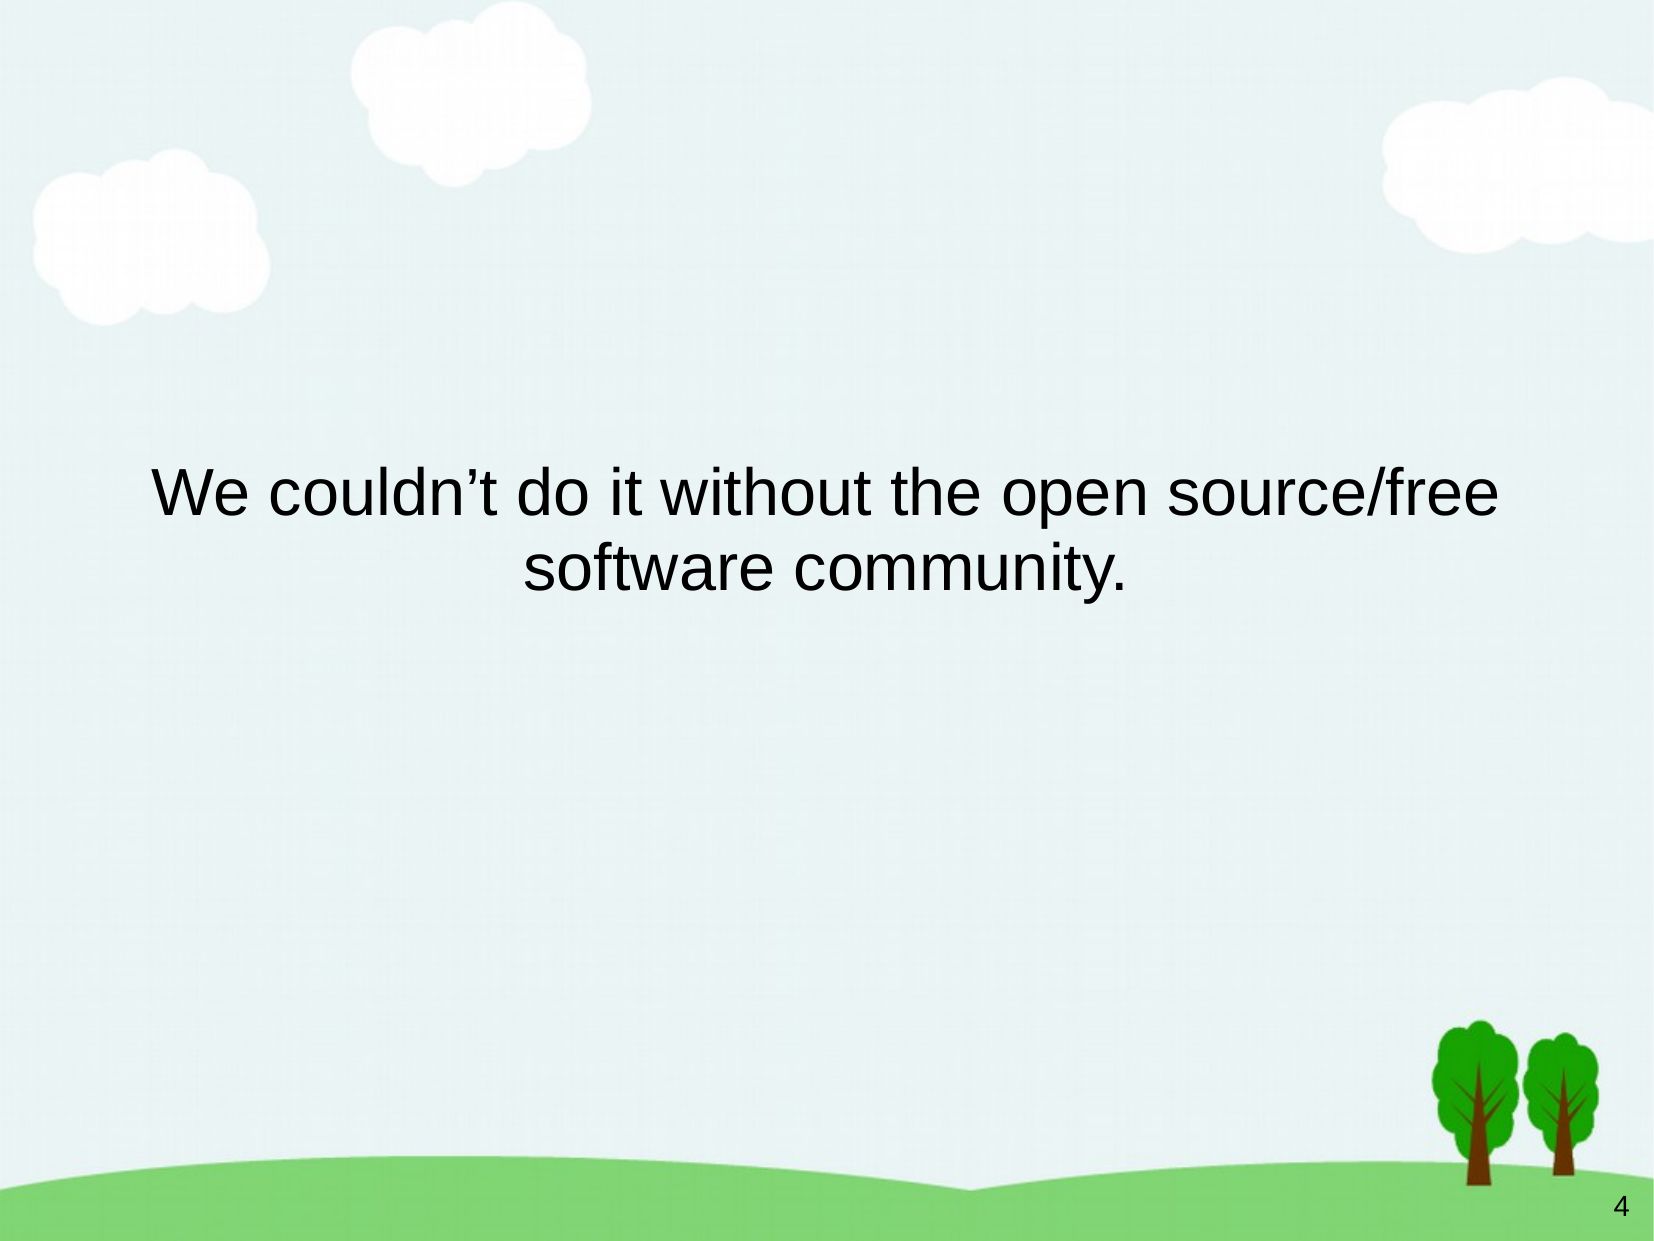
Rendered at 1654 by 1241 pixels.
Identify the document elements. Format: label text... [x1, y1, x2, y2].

picture [0, 0, 1654, 1241]
subtitle We couldn’t do it without the open source/free software community. [82, 49, 1571, 1010]
